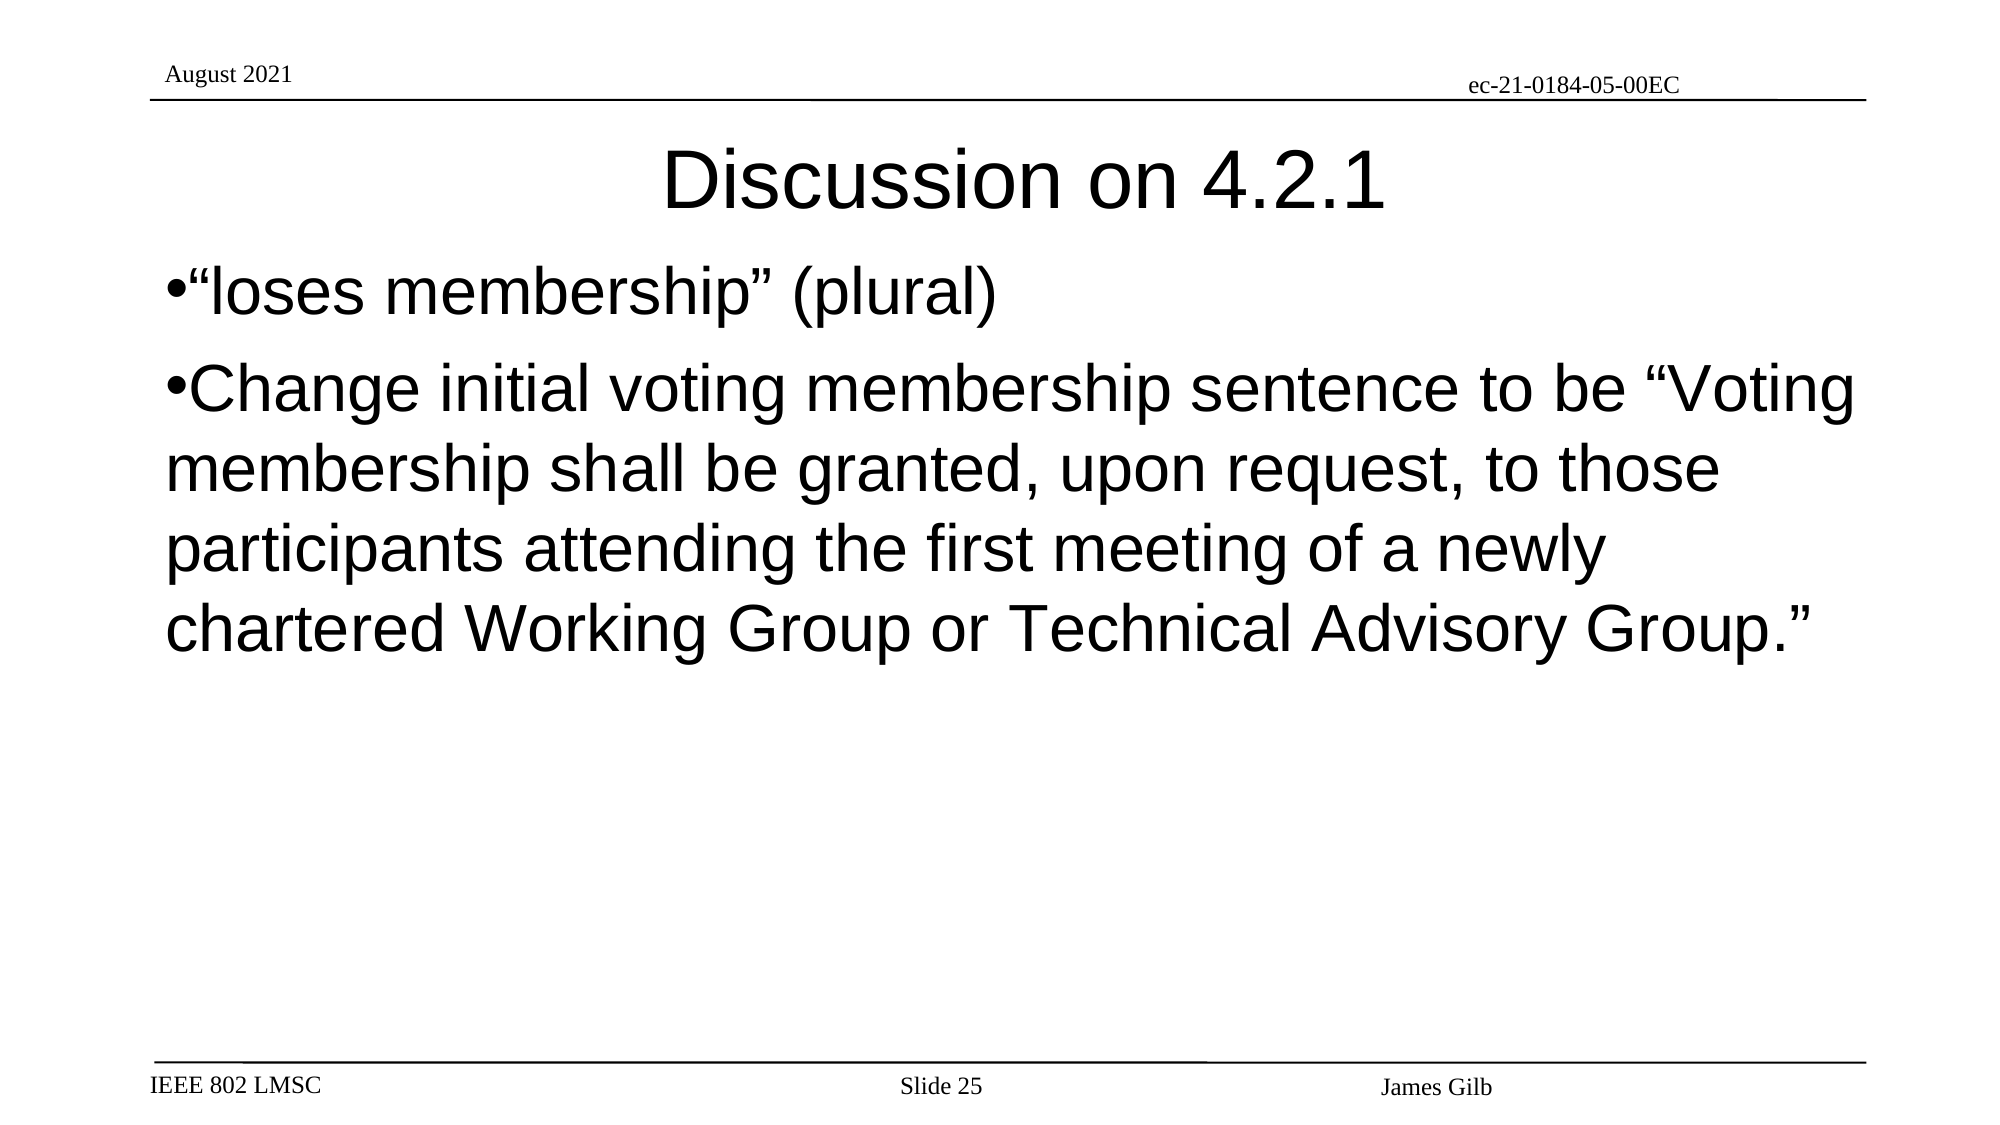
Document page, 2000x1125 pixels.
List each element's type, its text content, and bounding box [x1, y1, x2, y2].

list “loses membership” (plural) Change initial voting membership sentence to be “Voting membership shall be granted, upon request, to those participants attending the first meeting of a newly chartered Working Group or Technical Advisory Group.” [149, 239, 1900, 1051]
title Discussion on 4.2.1 [149, 112, 1900, 238]
text_box Slide [799, 1069, 1083, 1108]
